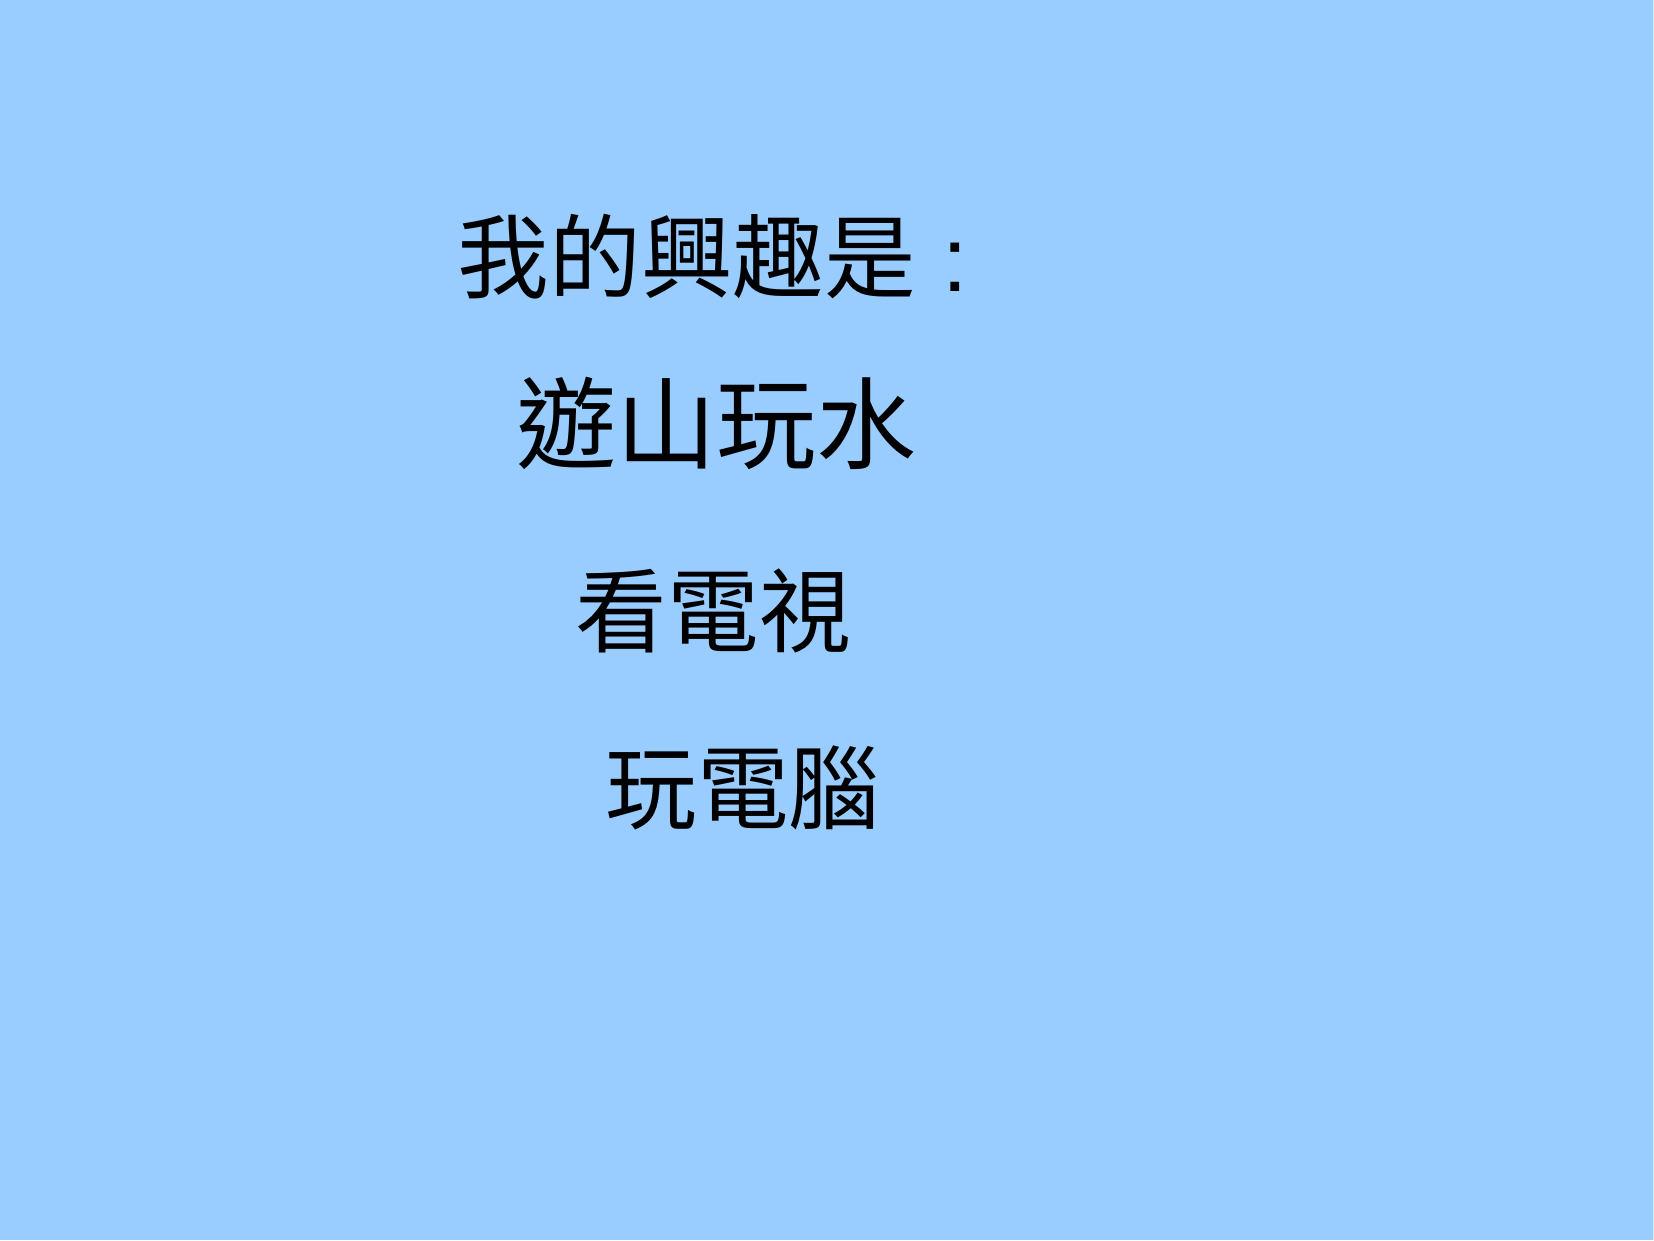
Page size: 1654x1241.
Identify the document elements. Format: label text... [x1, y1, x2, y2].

text_box 看電視 [561, 531, 1152, 657]
text_box 我的興趣是: [442, 177, 1388, 303]
text_box 遊山玩水 [501, 337, 1300, 473]
text_box 玩電腦 [590, 708, 1063, 834]
